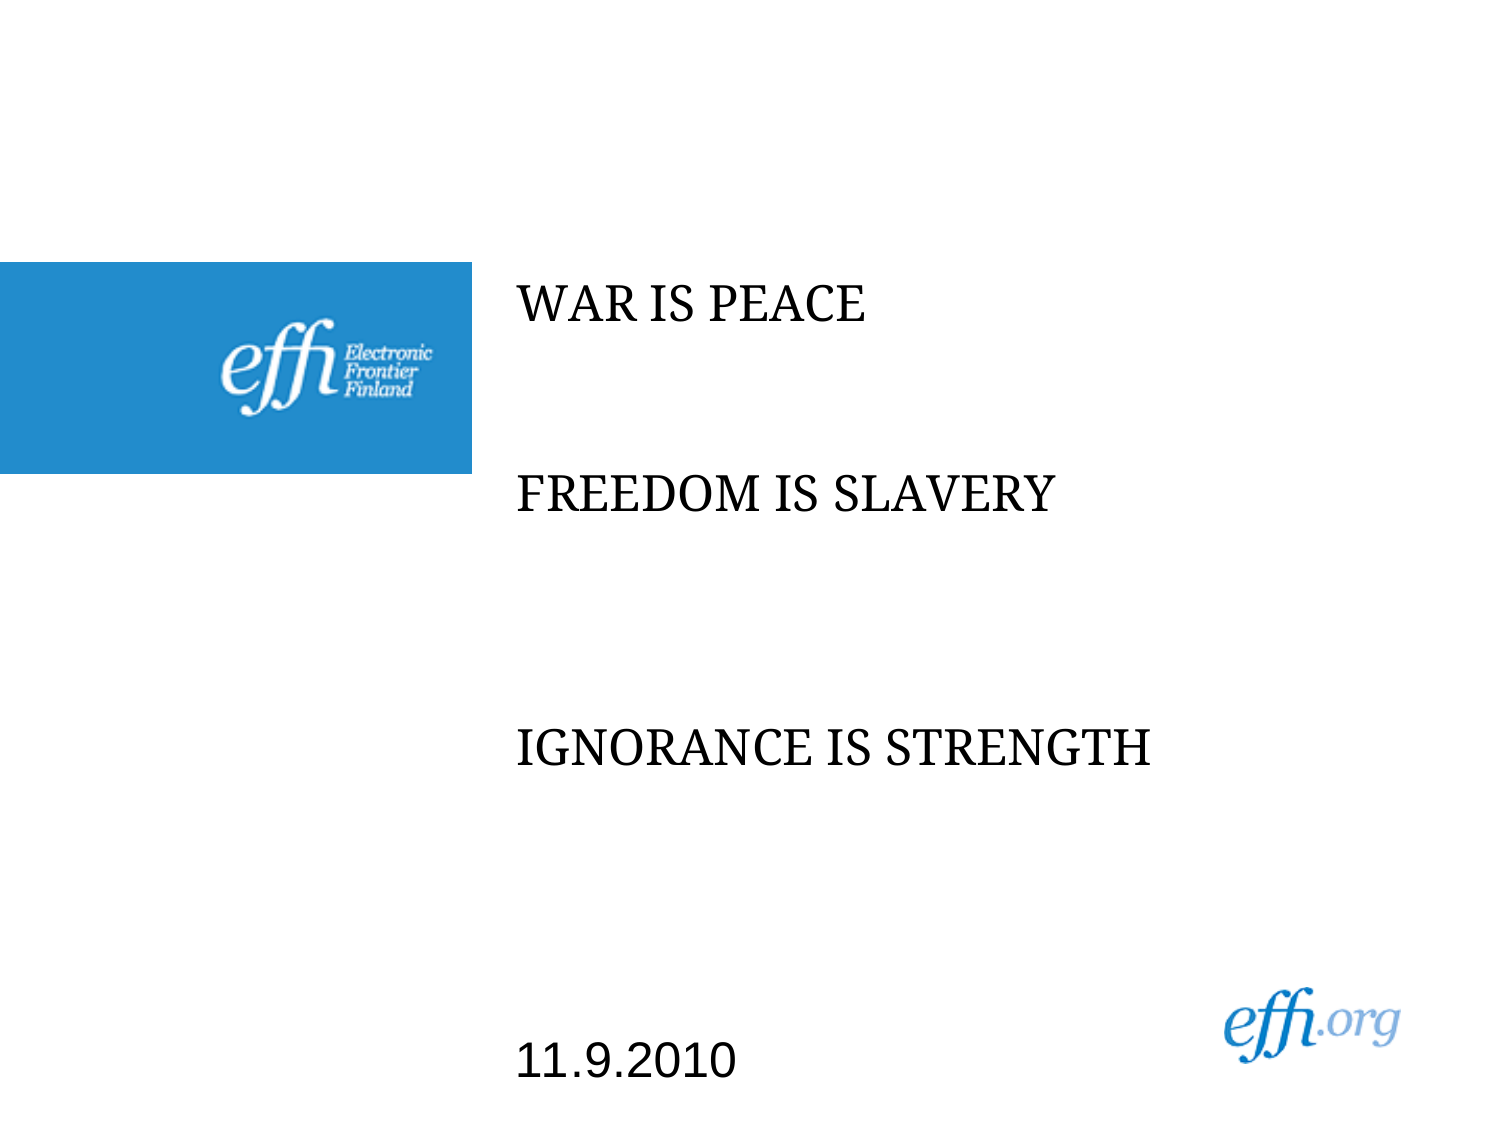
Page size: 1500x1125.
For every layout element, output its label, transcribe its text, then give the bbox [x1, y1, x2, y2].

picture [1224, 1008, 1401, 1064]
list WAR IS PEACE FREEDOM IS SLAVERY IGNORANCE IS STRENGTH [501, 265, 1427, 1008]
picture [0, 262, 472, 474]
